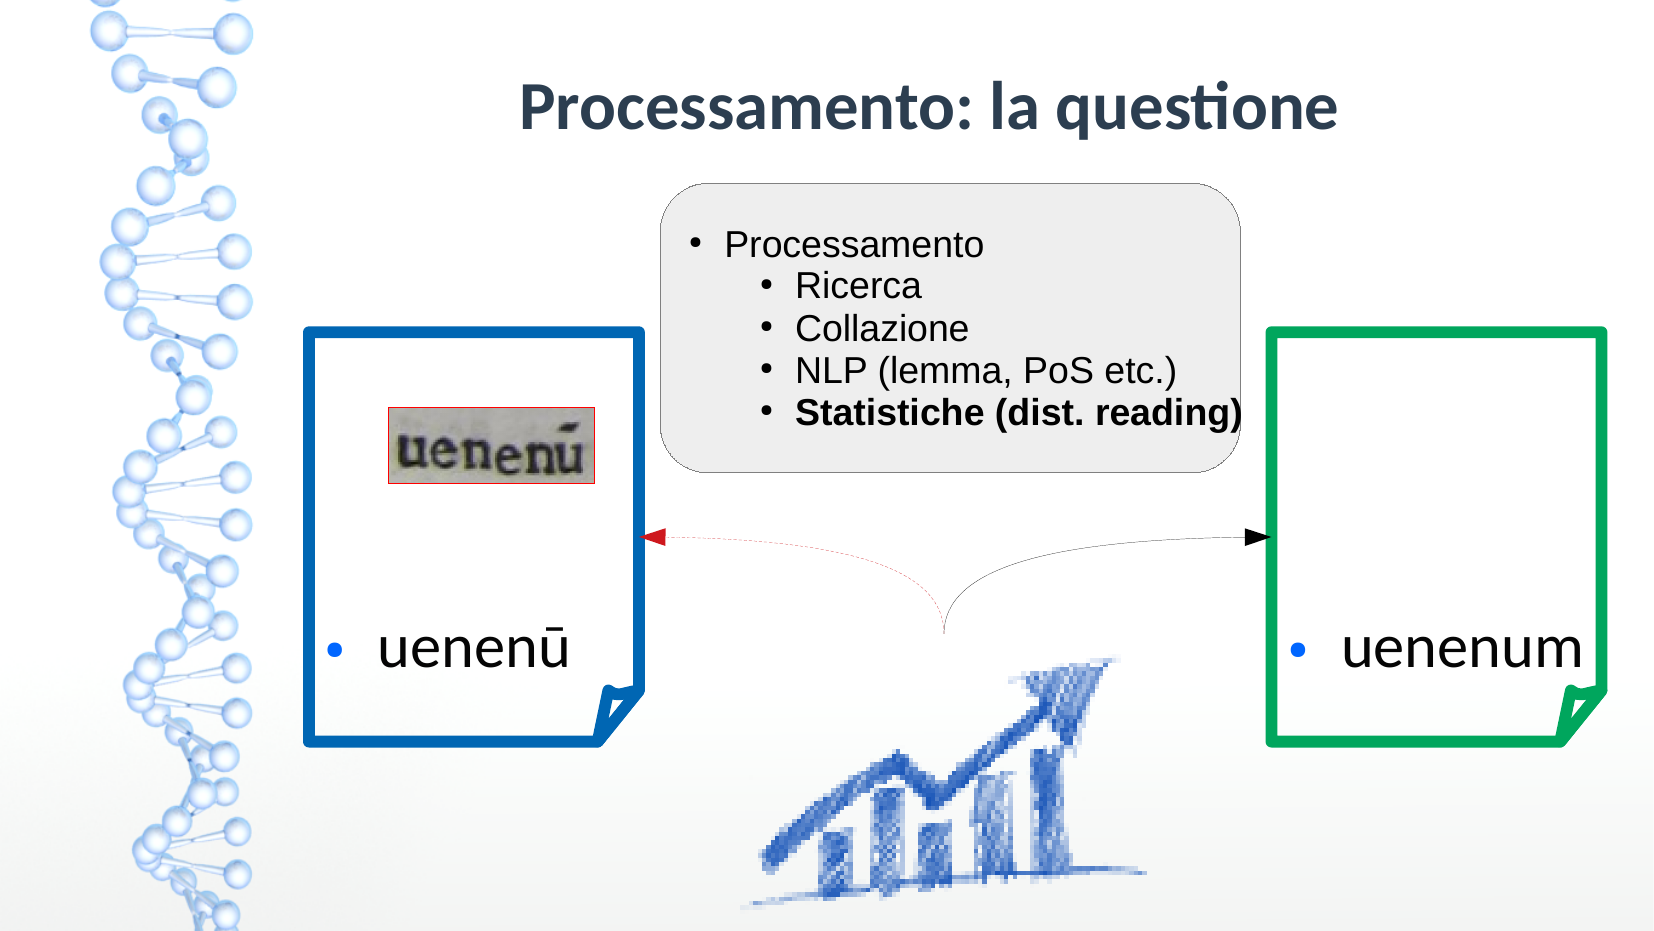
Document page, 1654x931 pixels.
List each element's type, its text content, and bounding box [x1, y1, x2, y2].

list uenenum [1270, 620, 1590, 703]
list uenenū [315, 620, 626, 703]
title Processamento: la questione [265, 35, 1595, 189]
text_box Processamento Ricerca Collazione NLP (lemma, PoS etc.) Statistiche (dist. reading) [660, 183, 1241, 473]
picture [0, 0, 1654, 931]
